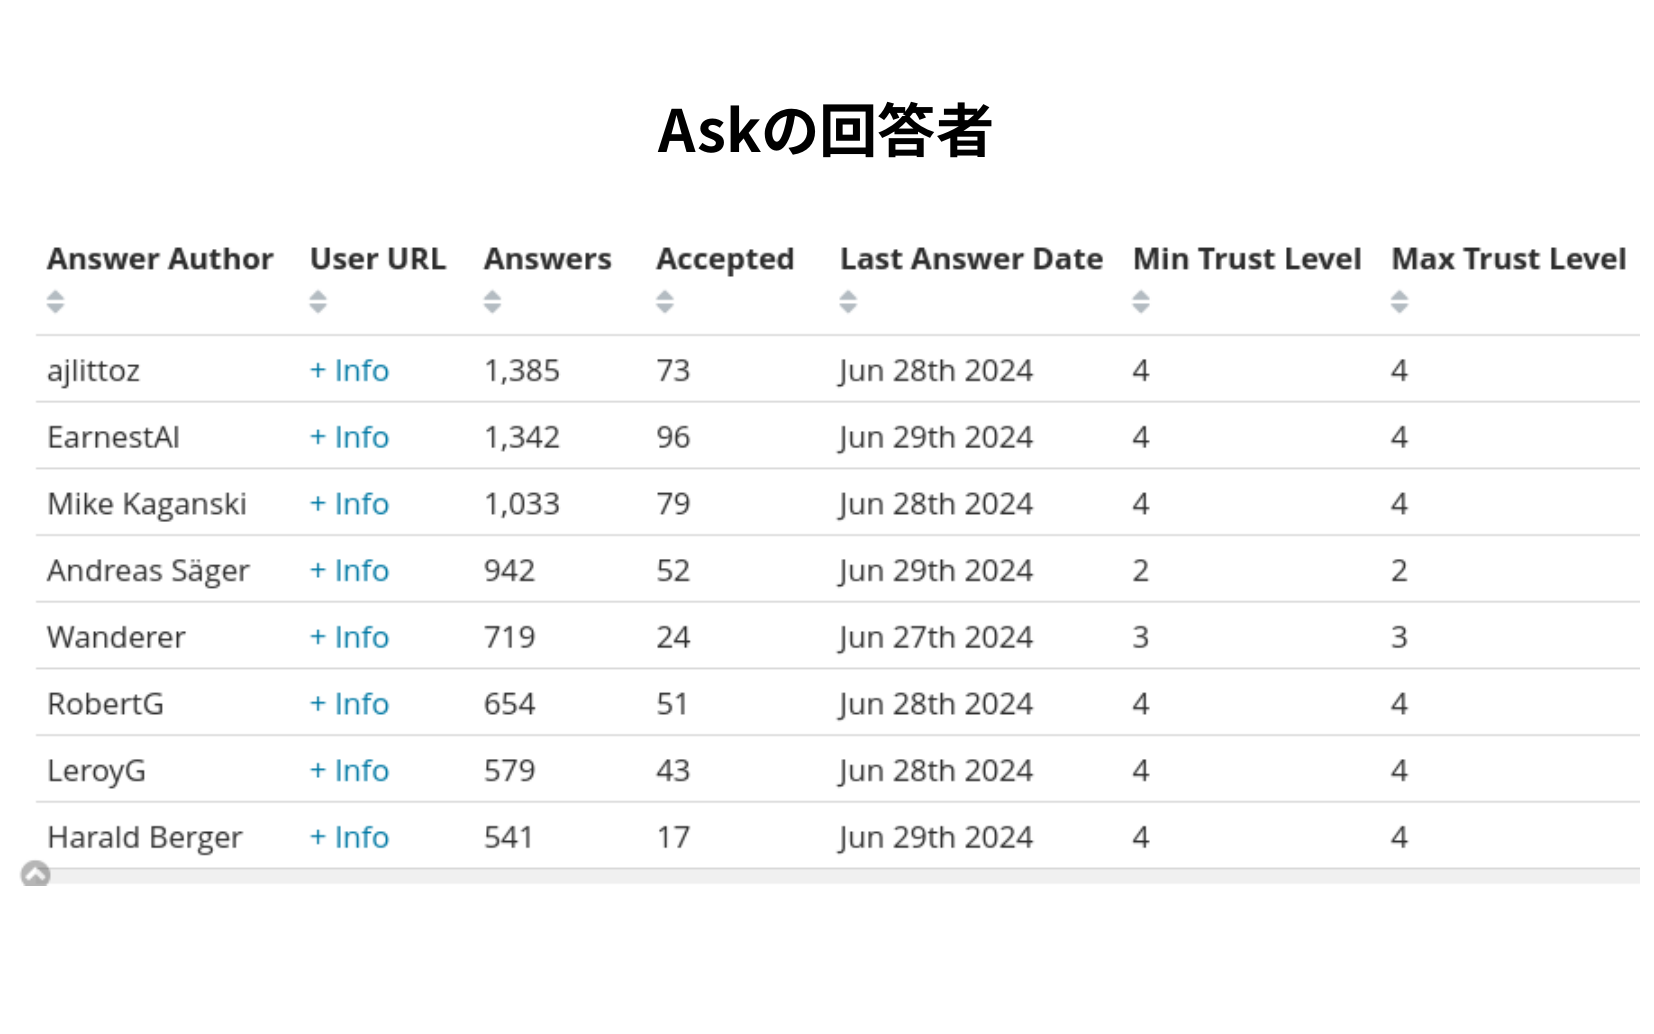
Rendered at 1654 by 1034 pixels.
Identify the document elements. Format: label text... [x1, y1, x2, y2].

title Askの回答者 [82, 41, 1571, 214]
picture [13, 230, 1640, 886]
